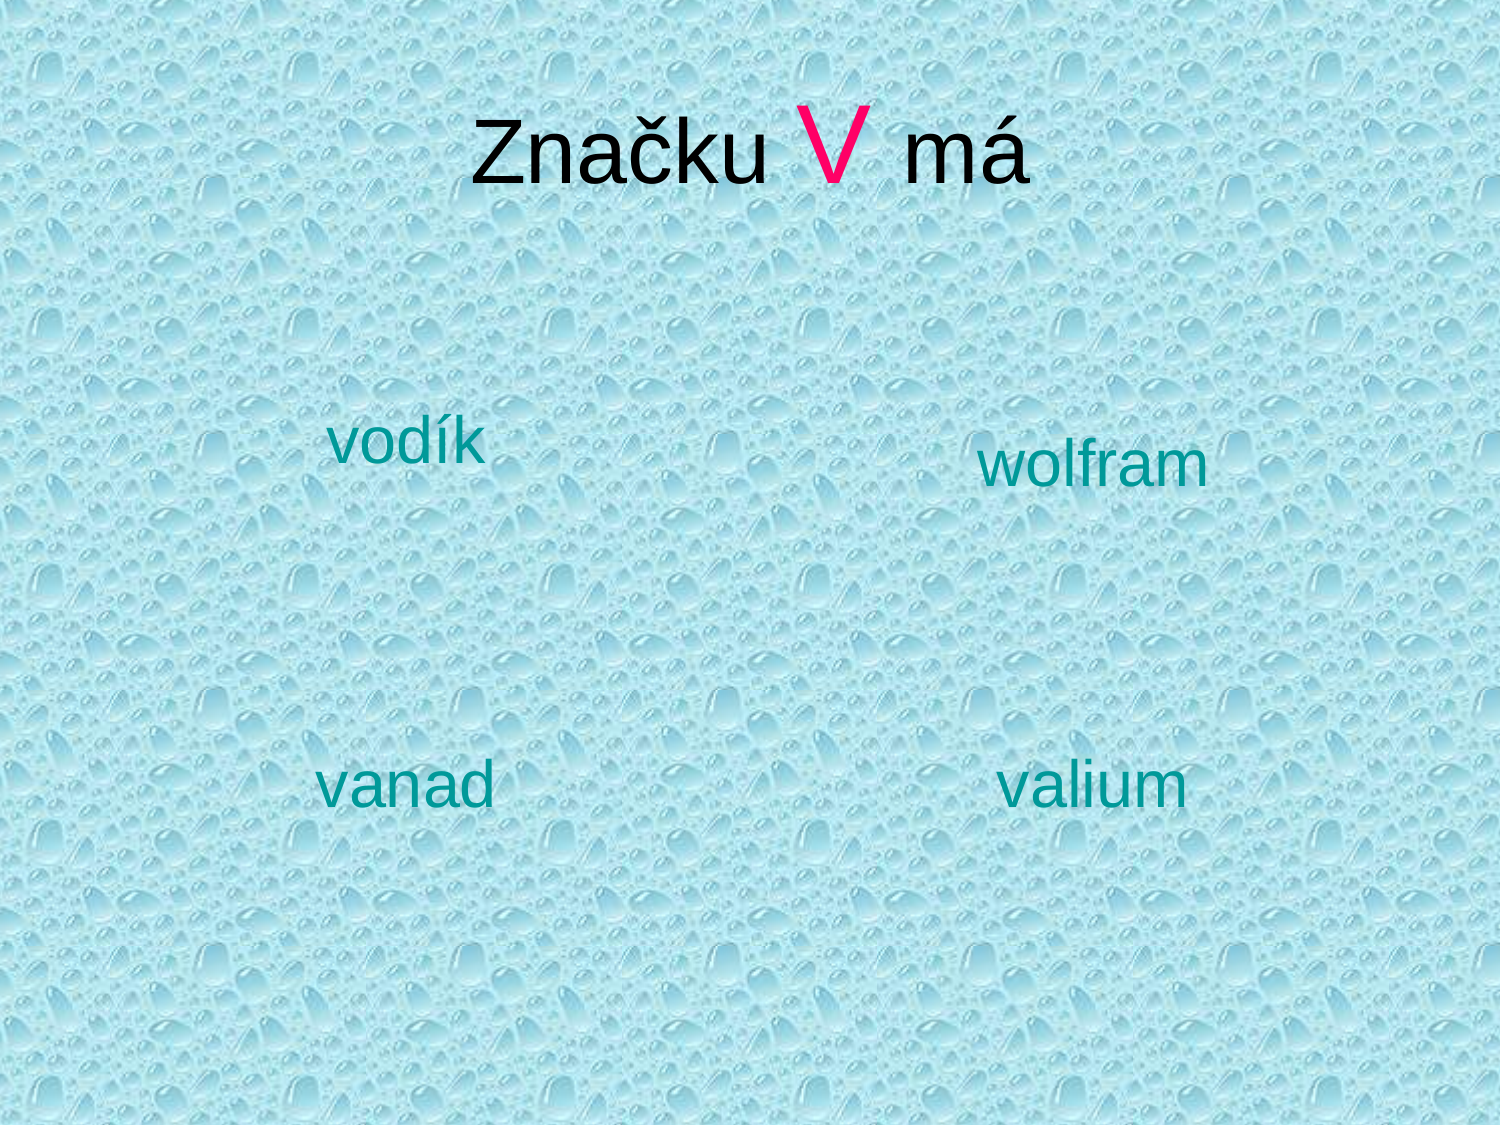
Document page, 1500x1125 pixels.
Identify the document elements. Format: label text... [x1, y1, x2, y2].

table_header vodík [75, 262, 737, 621]
table_header wolfram [763, 262, 1425, 621]
title Značku V má [75, 45, 1426, 233]
table_header valium [763, 646, 1423, 1005]
table_header vanad [75, 646, 737, 1005]
picture [0, 0, 1500, 1125]
